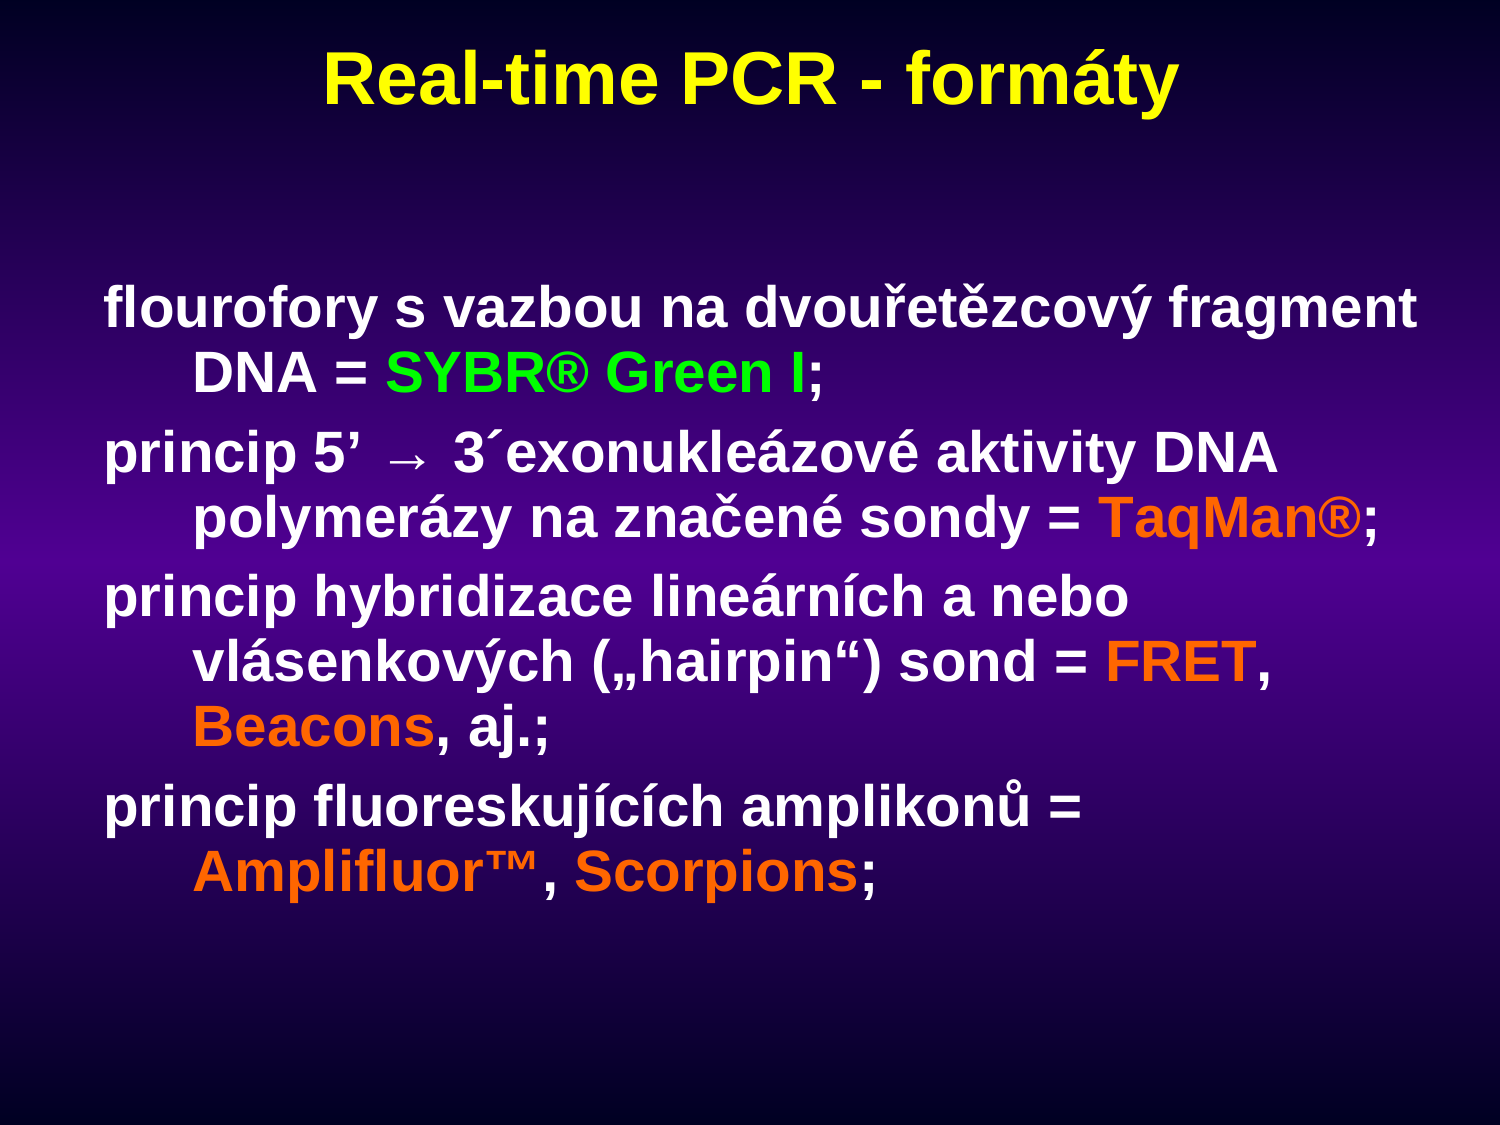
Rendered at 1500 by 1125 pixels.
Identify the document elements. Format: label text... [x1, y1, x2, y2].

text_box flourofory s vazbou na dvouřetězcový fragment DNA = SYBR® Green I; princip 5’ → 3´exonukleázové aktivity DNA polymerázy na značené sondy = TaqMan®; princip hybridizace lineárních a nebo vlásenkových („hairpin“) sond = FRET, Beacons, aj.; princip fluoreskujících amplikonů = Amplifluor™, Scorpions; [88, 267, 1447, 953]
title Real-time PCR - formáty [53, 19, 1451, 138]
